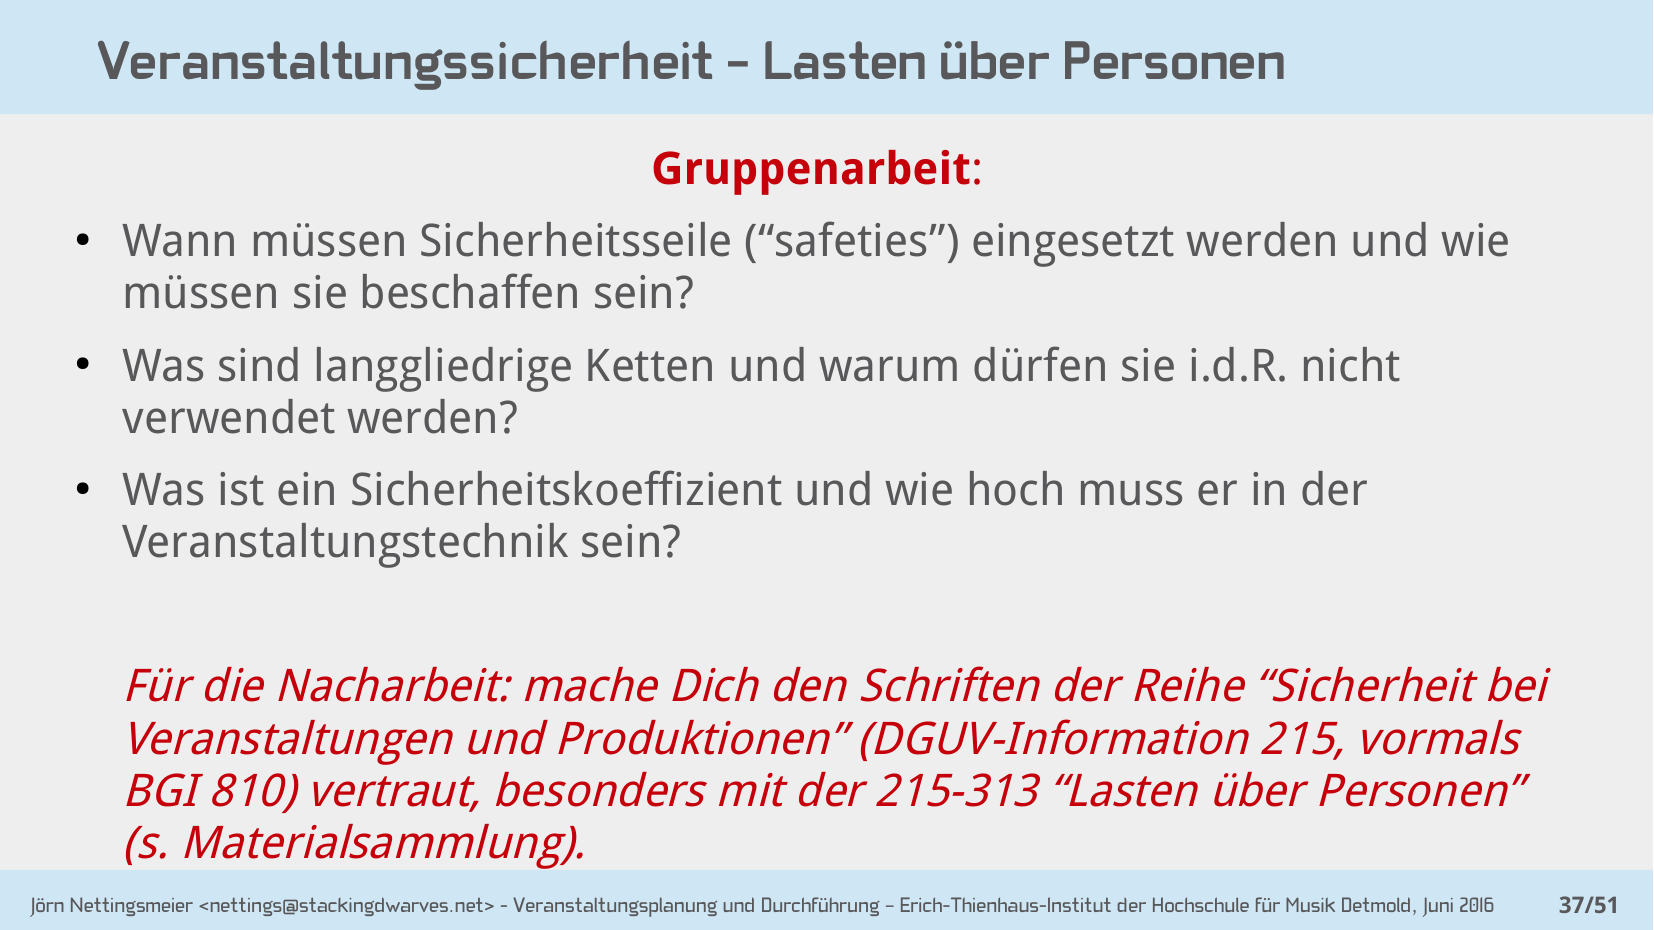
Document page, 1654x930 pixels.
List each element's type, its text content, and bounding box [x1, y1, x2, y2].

title Veranstaltungssicherheit – Lasten über Personen [97, 0, 1537, 137]
list Gruppenarbeit: Wann müssen Sicherheitsseile (“safeties”) eingesetzt werden und wie müssen sie beschaffen sein? Was sind langgliedrige Ketten und warum dürfen sie i.d.R. nicht verwendet werden? Was ist ein Sicherheitskoeffizient und wie hoch muss er in der Veranstaltungstechnik sein? Für die Nacharbeit: mache Dich den Schriften der Reihe “Sicherheit bei Veranstaltungen und Produktionen” (DGUV-Information 215, vormals BGI 810) vertraut, besonders mit der 215-313 “Lasten über Personen” (s. Materialsammlung). [58, 142, 1576, 876]
